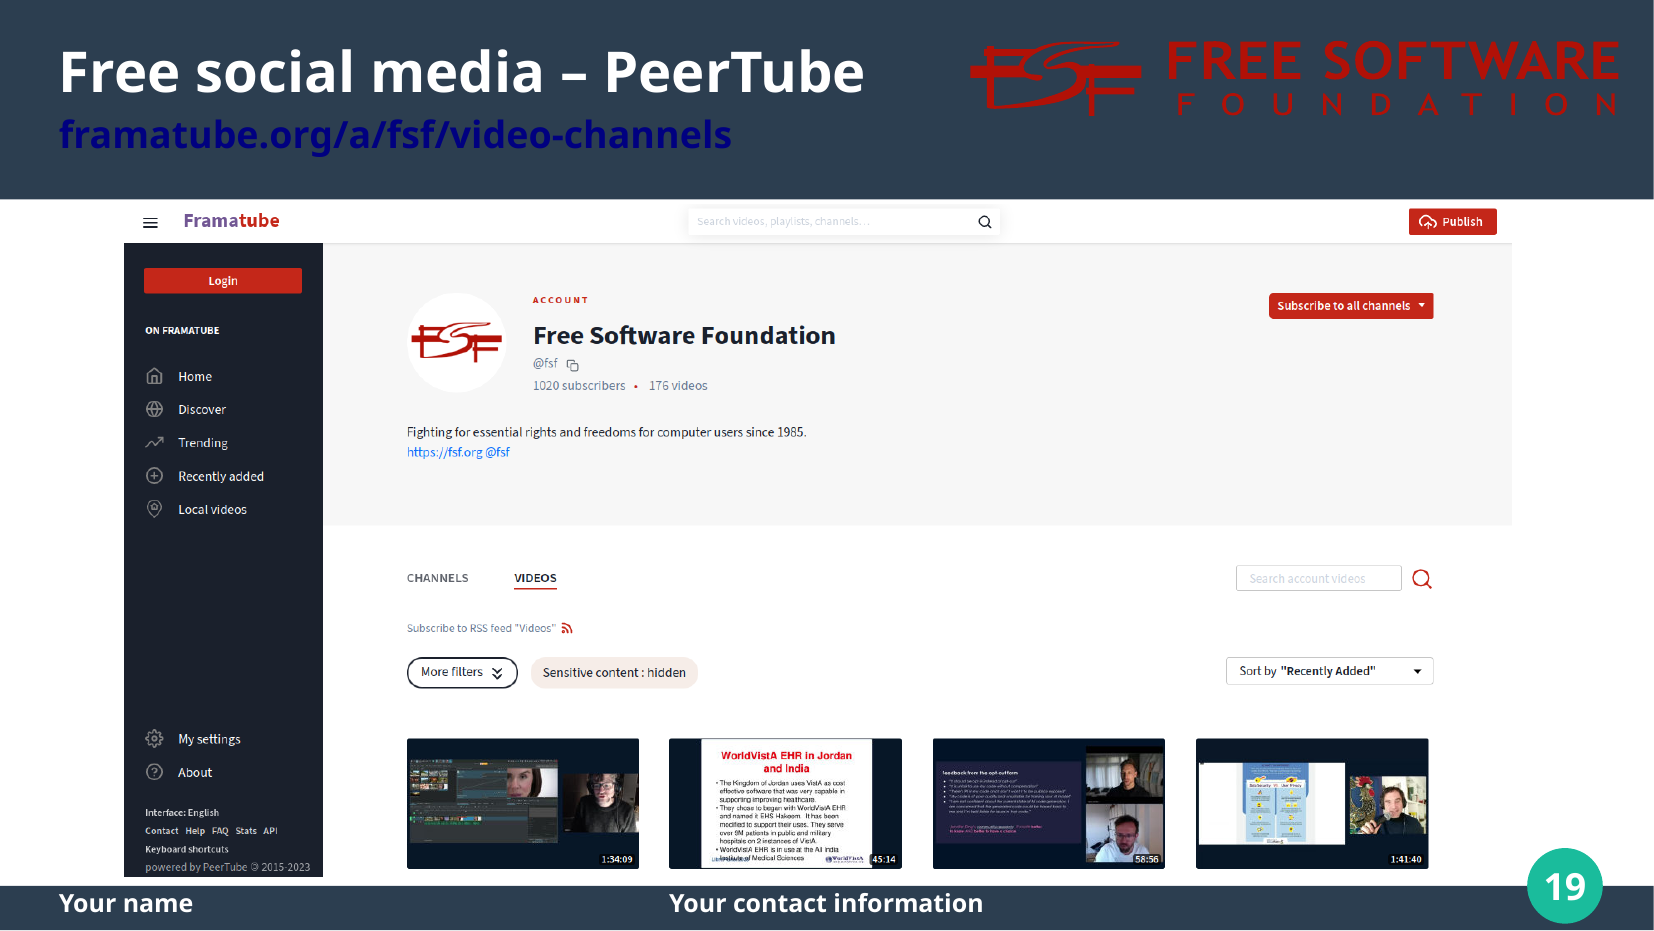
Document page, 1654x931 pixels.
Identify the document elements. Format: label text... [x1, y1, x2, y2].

title Free social media – PeerTube framatube.org/a/fsf/video-channels [59, 37, 1595, 156]
picture [124, 204, 1512, 877]
